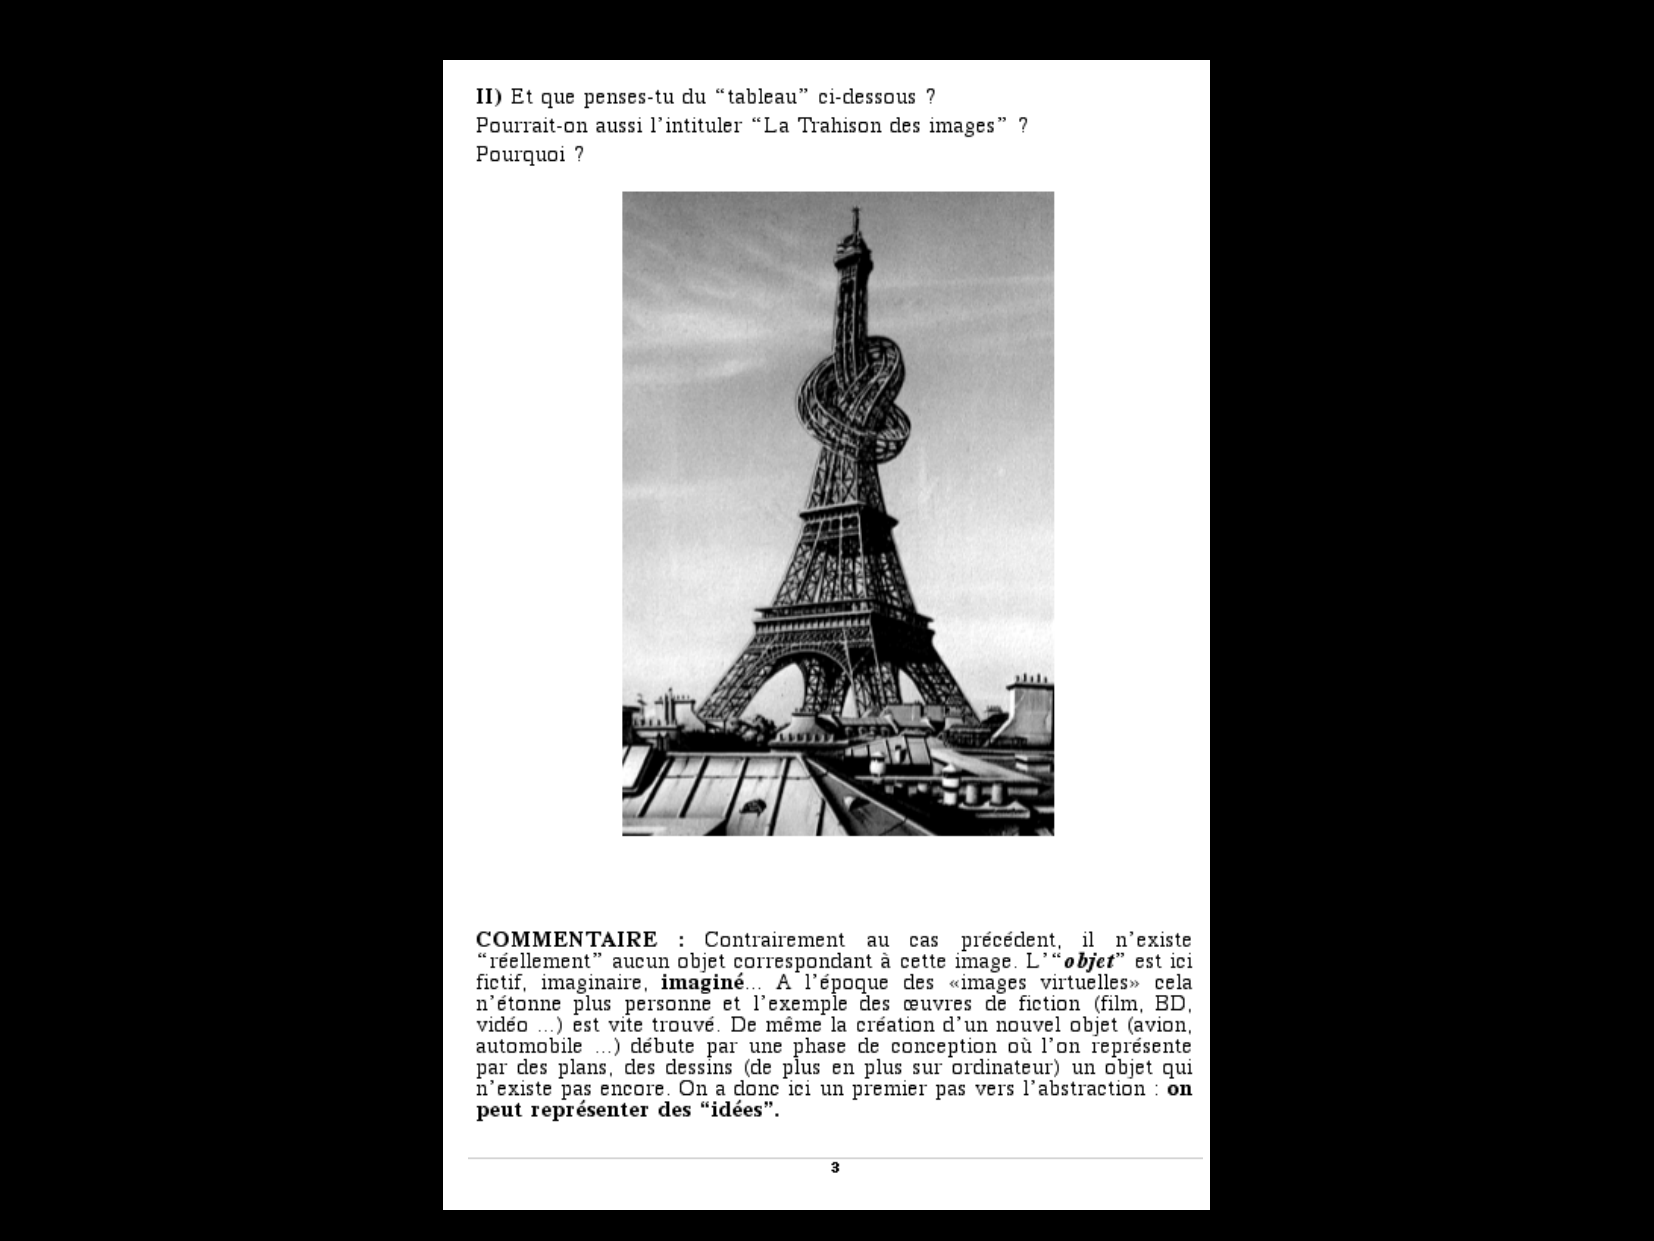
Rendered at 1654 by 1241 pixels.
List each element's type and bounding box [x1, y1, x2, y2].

picture [468, 72, 1203, 1182]
text_box [0, 0, 1654, 1241]
